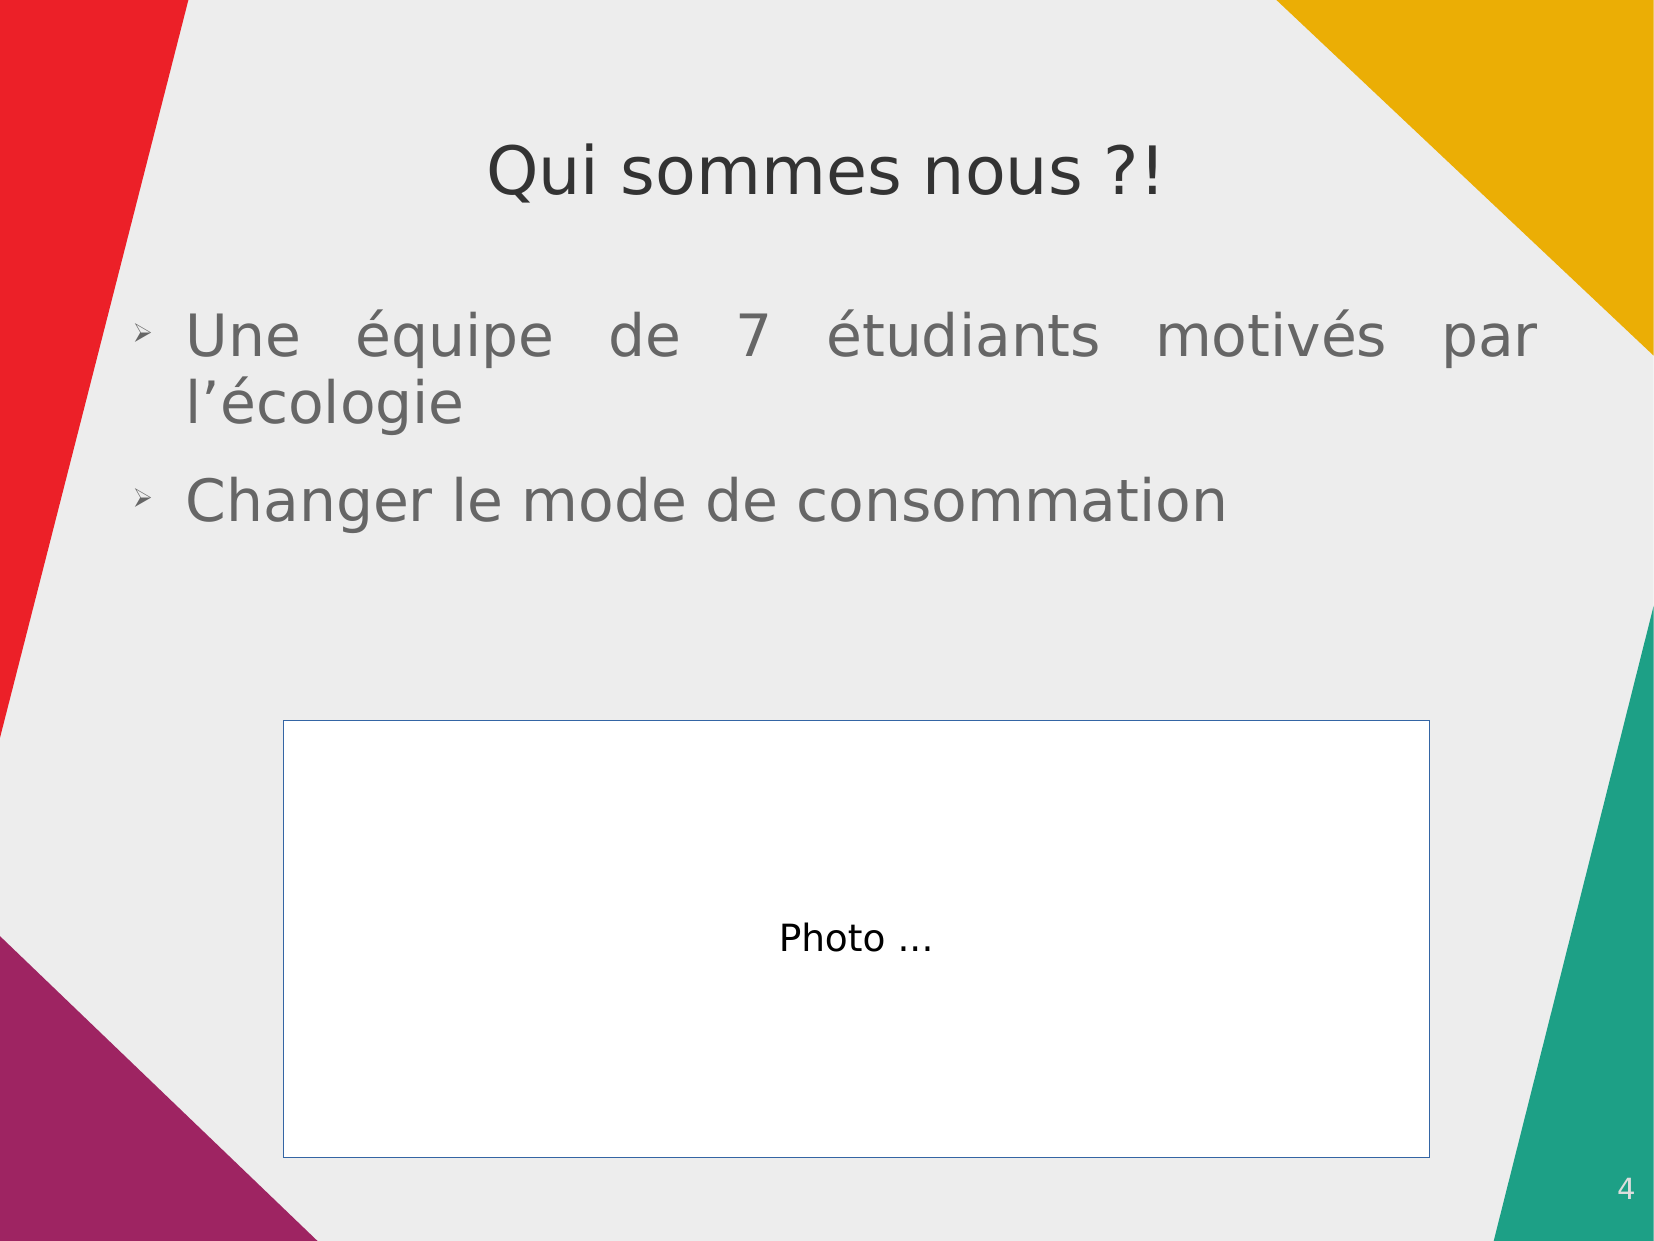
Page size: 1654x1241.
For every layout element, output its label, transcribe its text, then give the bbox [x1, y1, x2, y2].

text_box Photo ... [283, 720, 1430, 1158]
list Une équipe de 7 étudiants motivés par l’écologie Changer le mode de consommation [114, 302, 1539, 1033]
title Qui sommes nous ?! [114, 73, 1539, 271]
